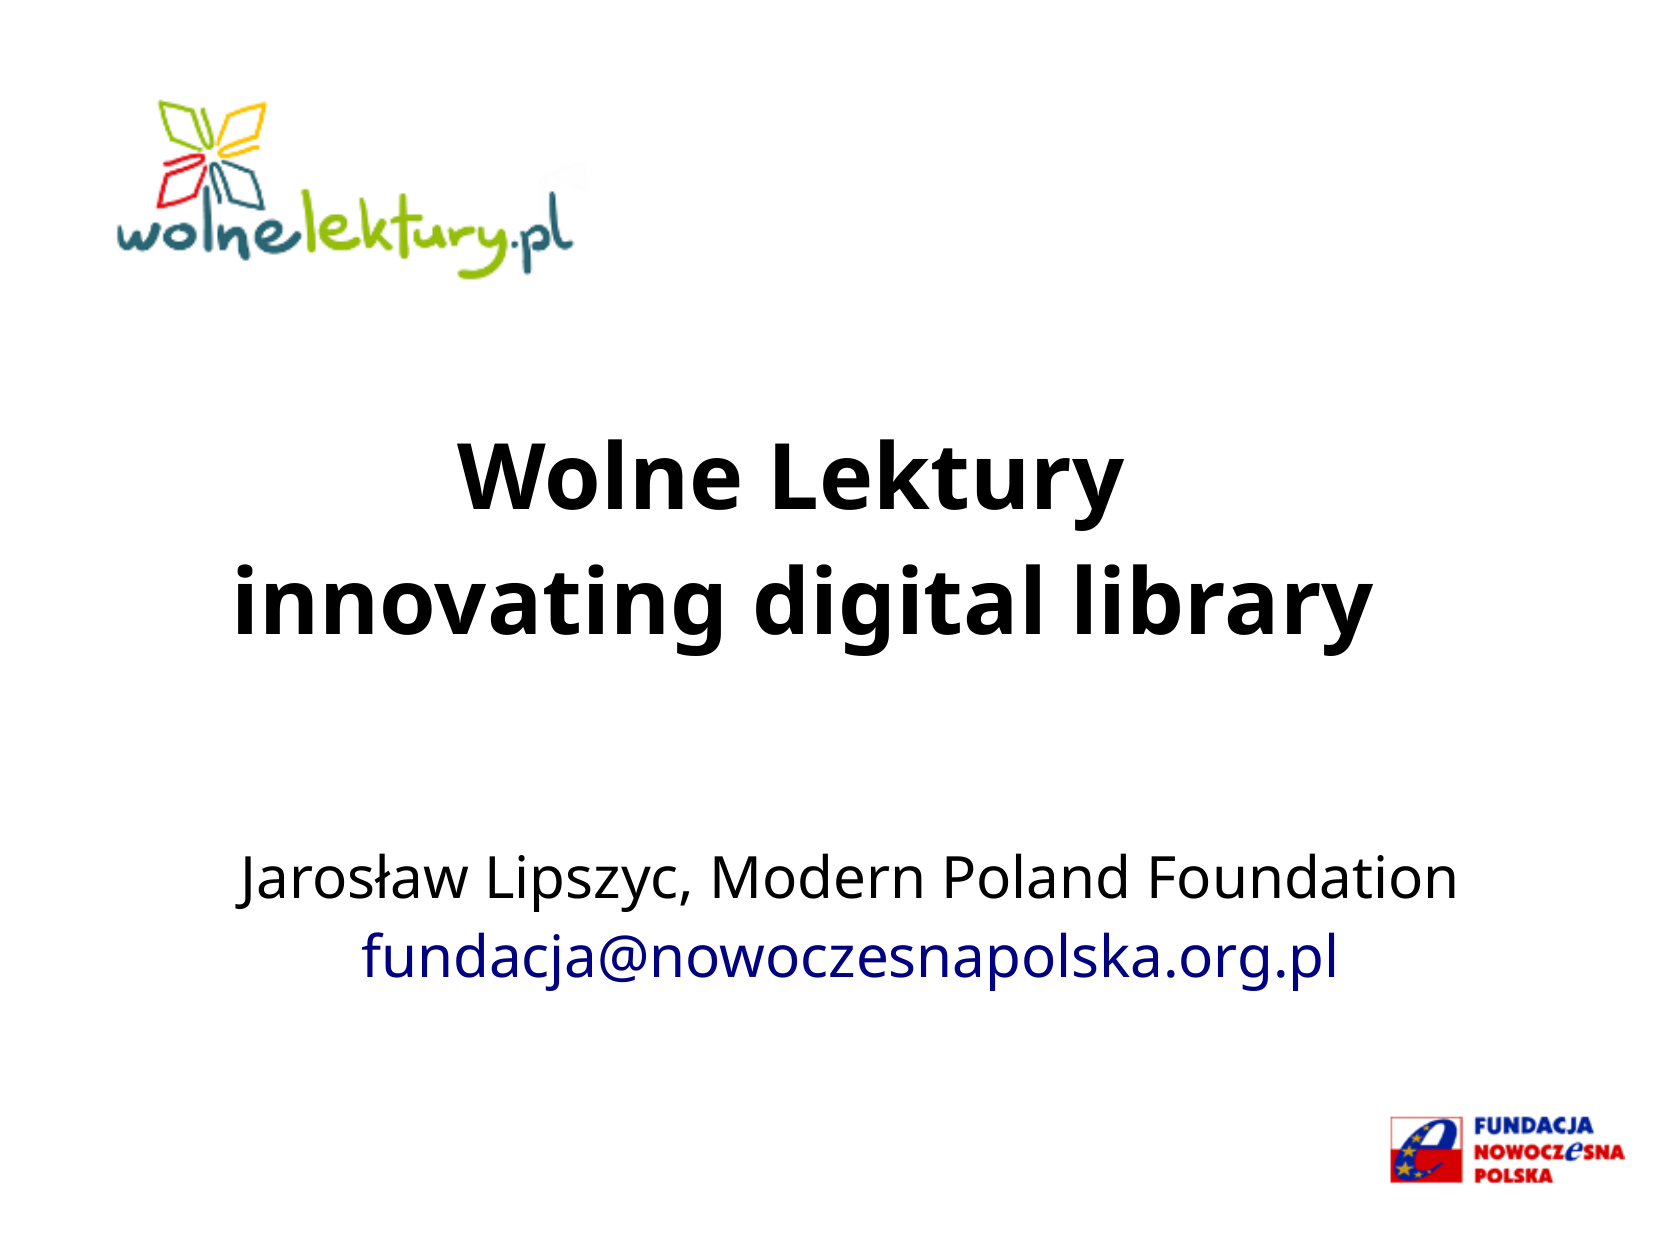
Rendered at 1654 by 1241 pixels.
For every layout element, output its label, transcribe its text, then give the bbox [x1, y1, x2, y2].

subtitle Jarosław Lipszyc, Modern Poland Foundation fundacja@nowoczesnapolska.org.pl [106, 847, 1595, 1063]
title Wolne Lektury innovating digital library [59, 354, 1548, 719]
picture [24, 27, 650, 355]
picture [1350, 1092, 1625, 1205]
